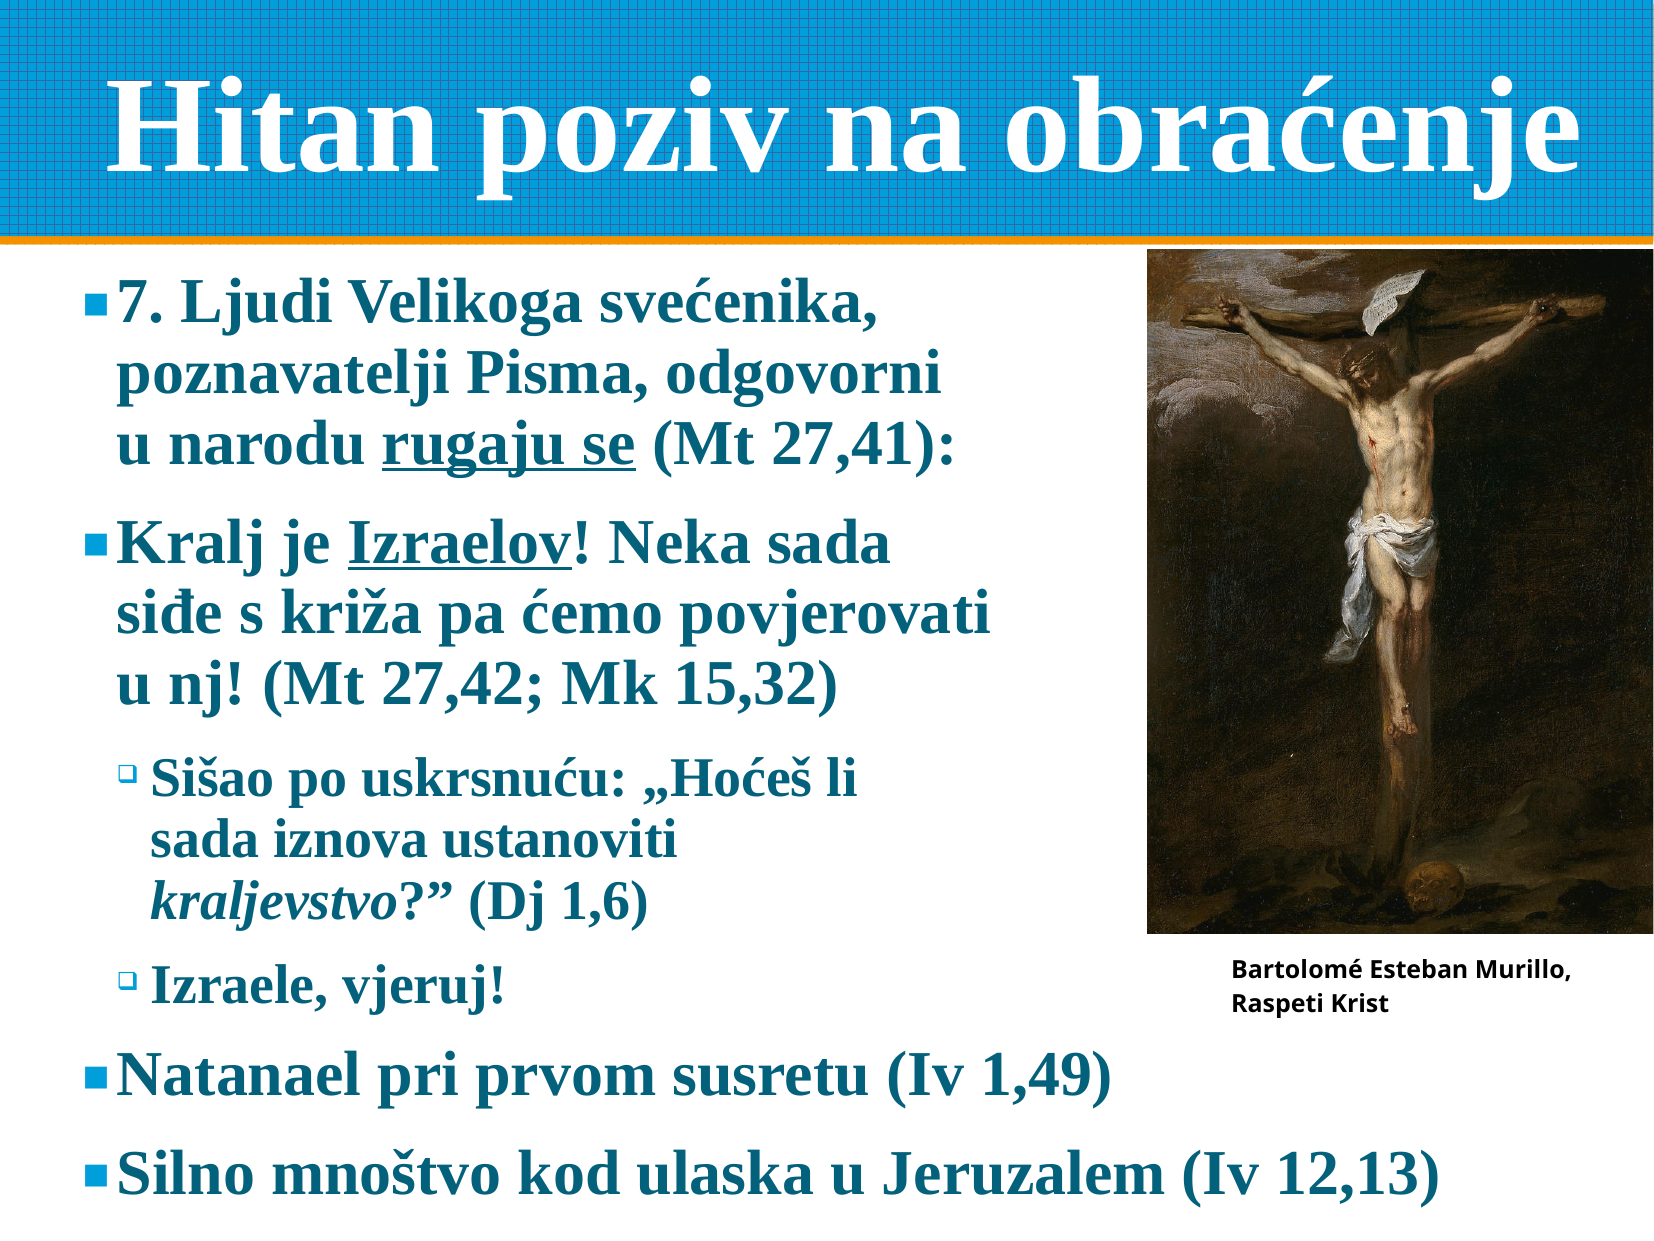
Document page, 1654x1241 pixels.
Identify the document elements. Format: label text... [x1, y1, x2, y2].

list 7. Ljudi Velikoga svećenika, poznavatelji Pisma, odgovorni u narodu rugaju se (Mt 27,41): Kralj je Izraelov! Neka sada siđe s križa pa ćemo povjerovati u nj! (Mt 27,42; Mk 15,32) Sišao po uskrsnuću: „Hoćeš li sada iznova ustanoviti kraljevstvo?” (Dj 1,6) Izraele, vjeruj! Natanael pri prvom susretu (Iv 1,49) Silno mnoštvo kod ulaska u Jeruzalem (Iv 12,13) [82, 265, 1571, 1211]
text_box Bartolomé Esteban Murillo, Raspeti Krist [1225, 938, 1630, 1033]
title Hitan poziv na obraćenje [47, 41, 1589, 201]
picture [1147, 249, 1654, 934]
